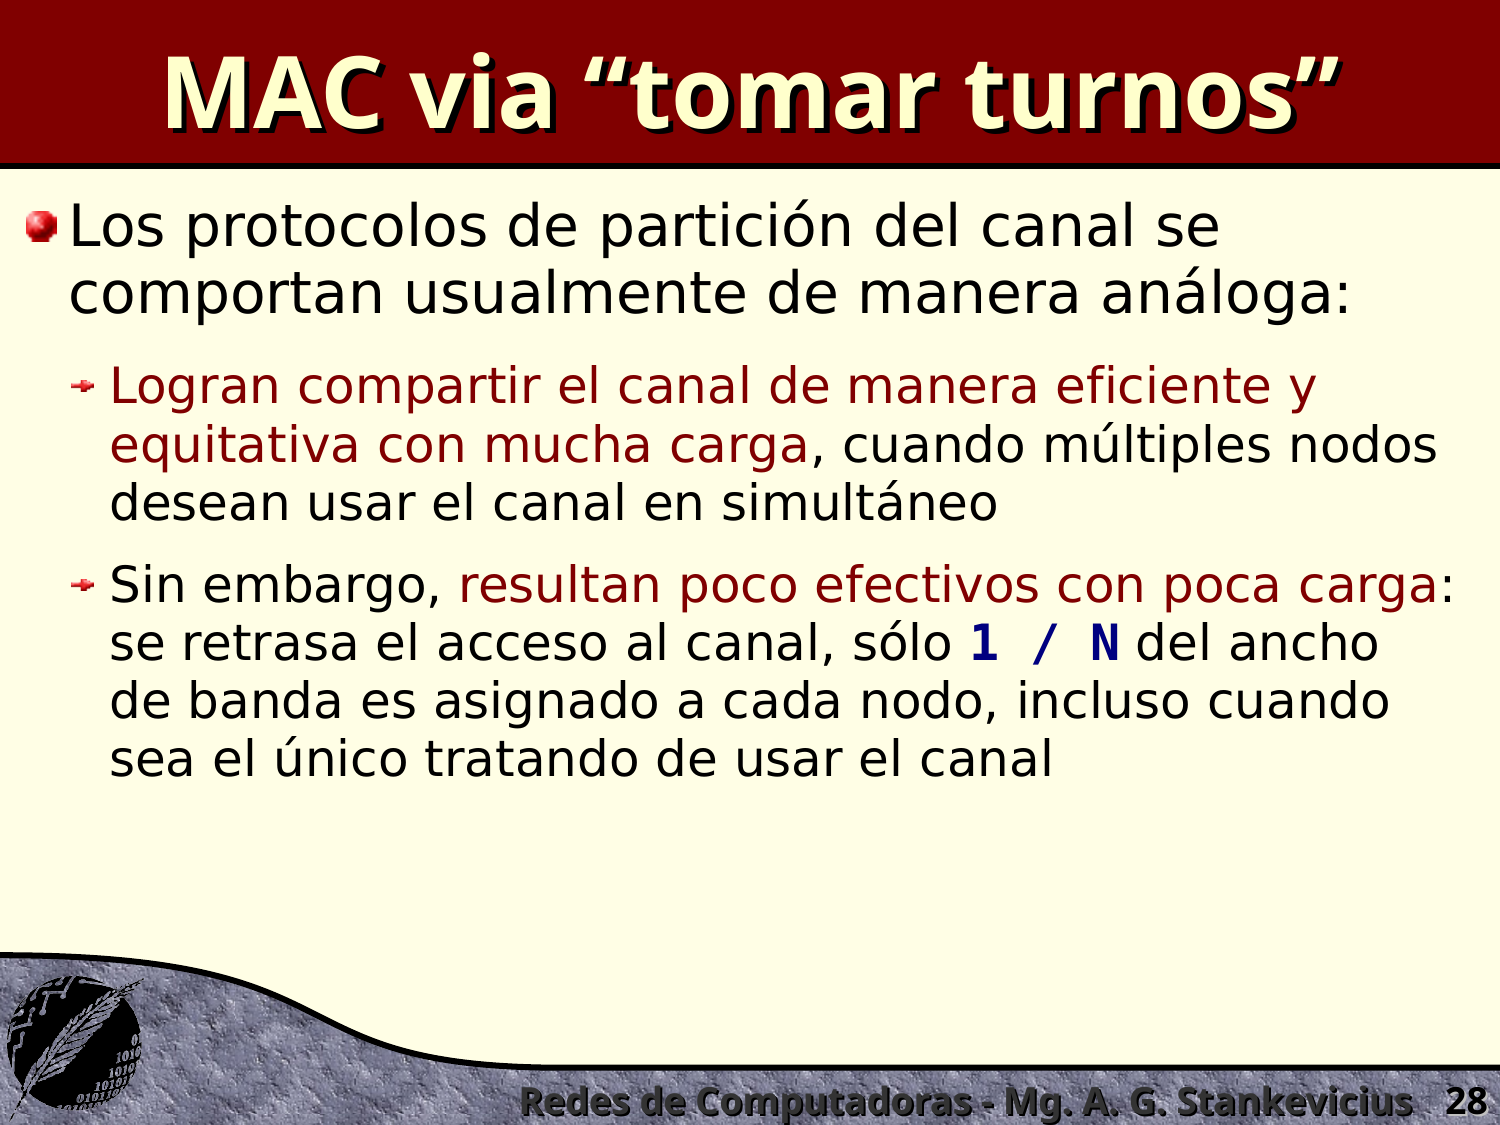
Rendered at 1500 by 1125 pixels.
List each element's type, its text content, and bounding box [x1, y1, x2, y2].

picture [790, 1100, 795, 1110]
picture [0, 959, 1500, 1125]
picture [1047, 1100, 1054, 1110]
list Los protocolos de partición del canal se comportan usualmente de manera análoga: Logran compartir el canal de manera eficiente y equitativa con mucha carga, cuando múltiples nodos desean usar el canal en simultáneo Sin embargo, resultan poco efectivos con poca carga: se retrasa el acceso al canal, sólo 1 / N del ancho de banda es asignado a cada nodo, incluso cuando sea el único tratando de usar el canal [11, 192, 1486, 921]
title MAC via “tomar turnos” [15, 5, 1485, 160]
